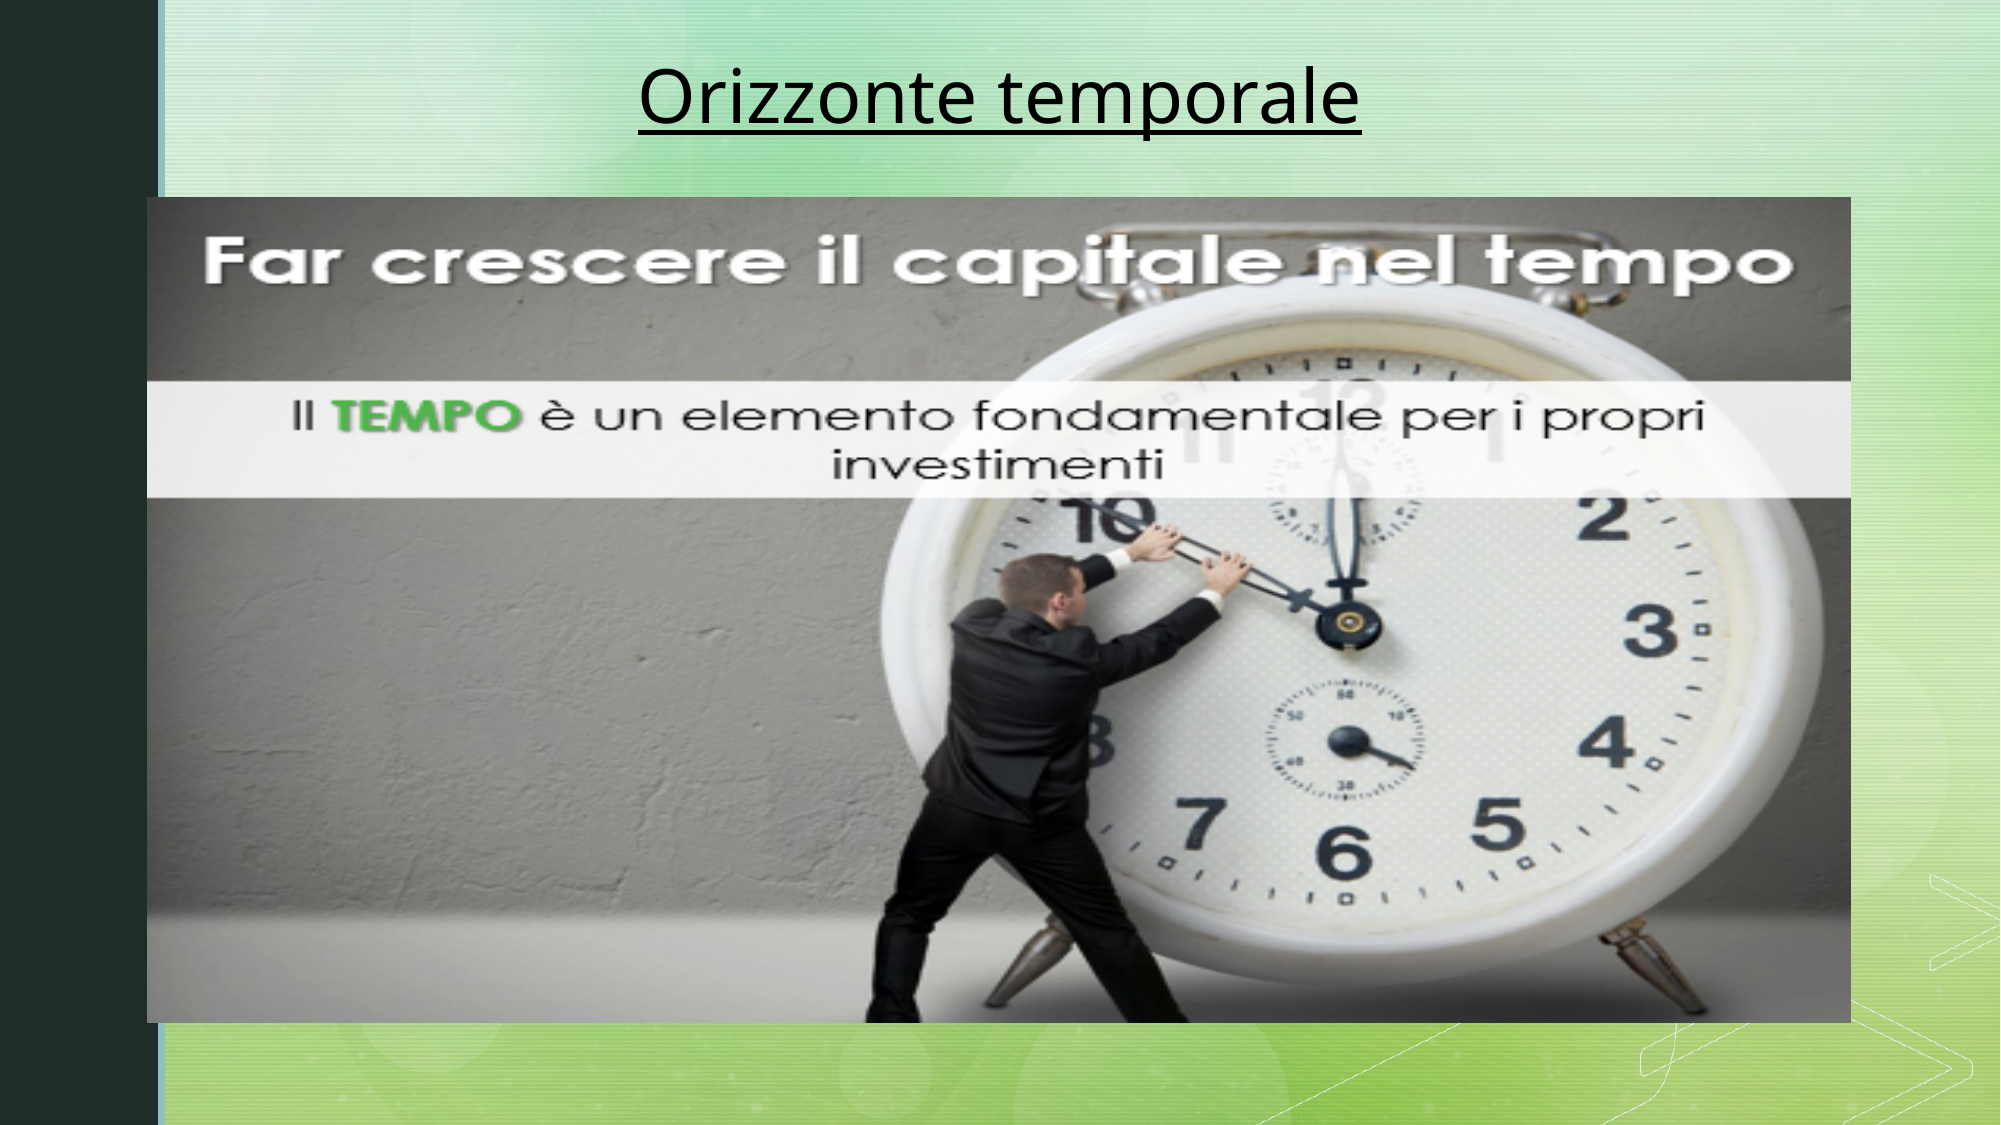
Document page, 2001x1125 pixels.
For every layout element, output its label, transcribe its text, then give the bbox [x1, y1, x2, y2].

text_box Orizzonte temporale [500, 35, 1500, 143]
picture [147, 197, 1851, 1023]
